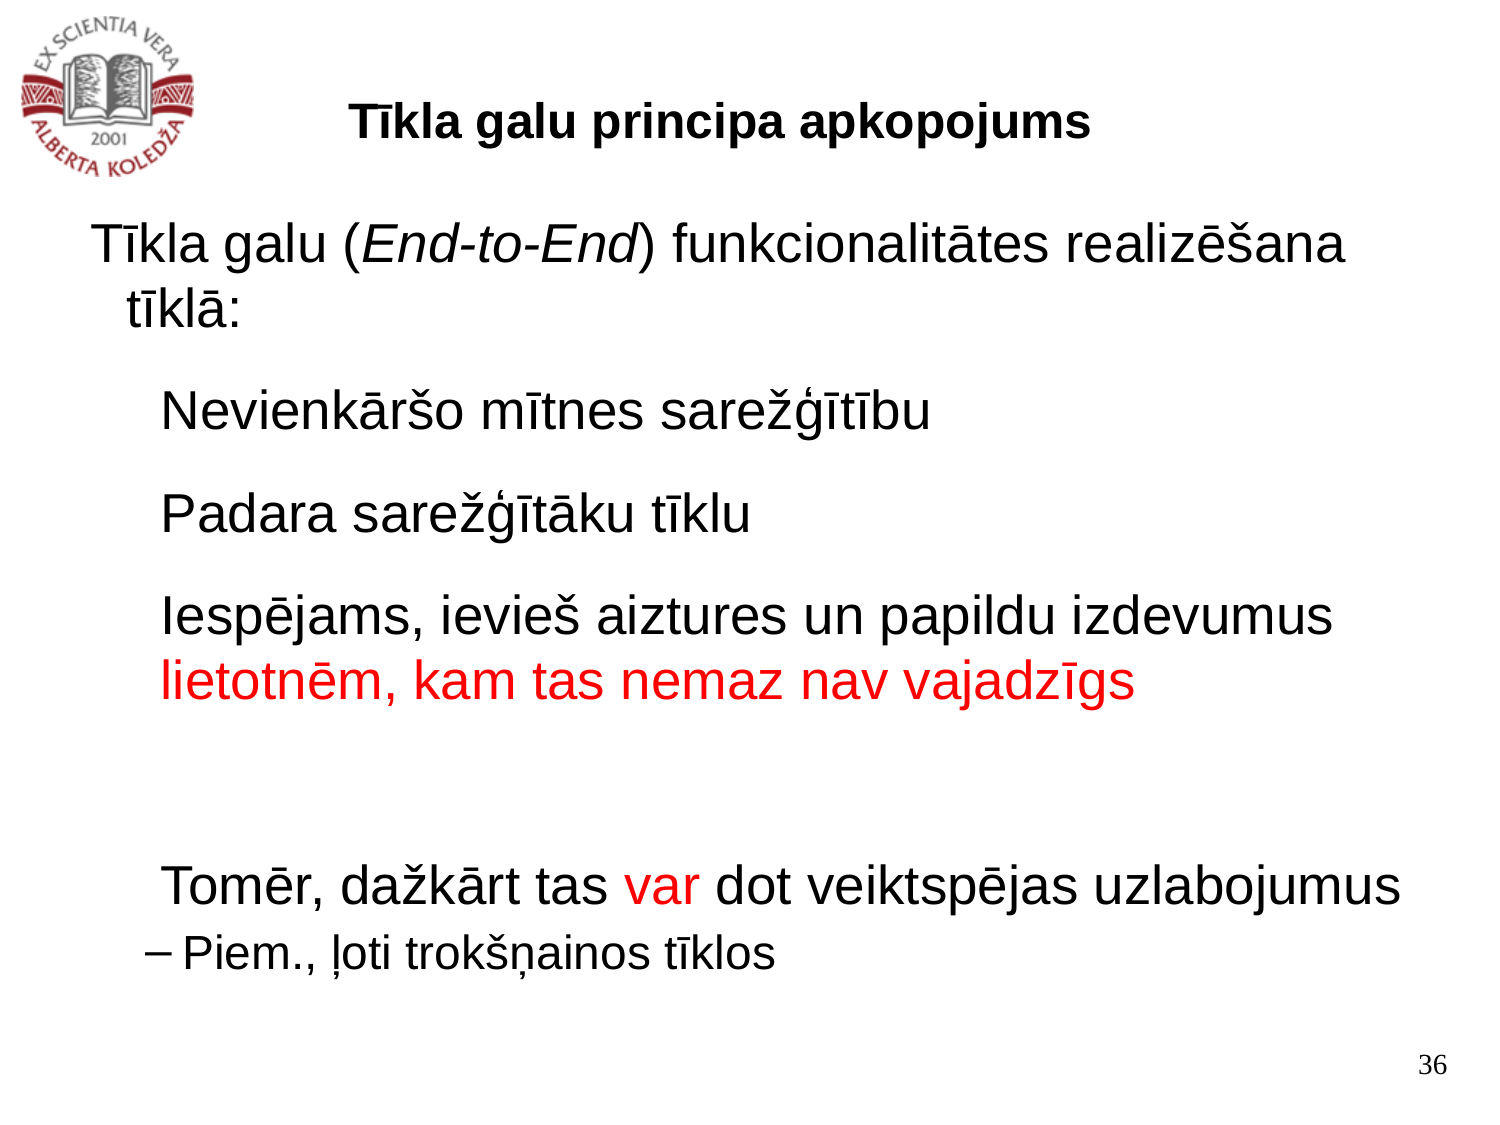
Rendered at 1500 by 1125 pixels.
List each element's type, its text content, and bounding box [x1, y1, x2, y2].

title Tīkla galu principa apkopojums [50, 62, 1374, 175]
list Tīkla galu (End-to-End) funkcionalitātes realizēšana tīklā: Nevienkāršo mītnes sarežģītību Padara sarežģītāku tīklu Iespējams, ievieš aiztures un papildu izdevumus lietotnēm, kam tas nemaz nav vajadzīgs Tomēr, dažkārt tas var dot veiktspējas uzlabojumus Piem., ļoti trokšņainos tīklos [74, 200, 1463, 1101]
picture [21, 16, 194, 177]
